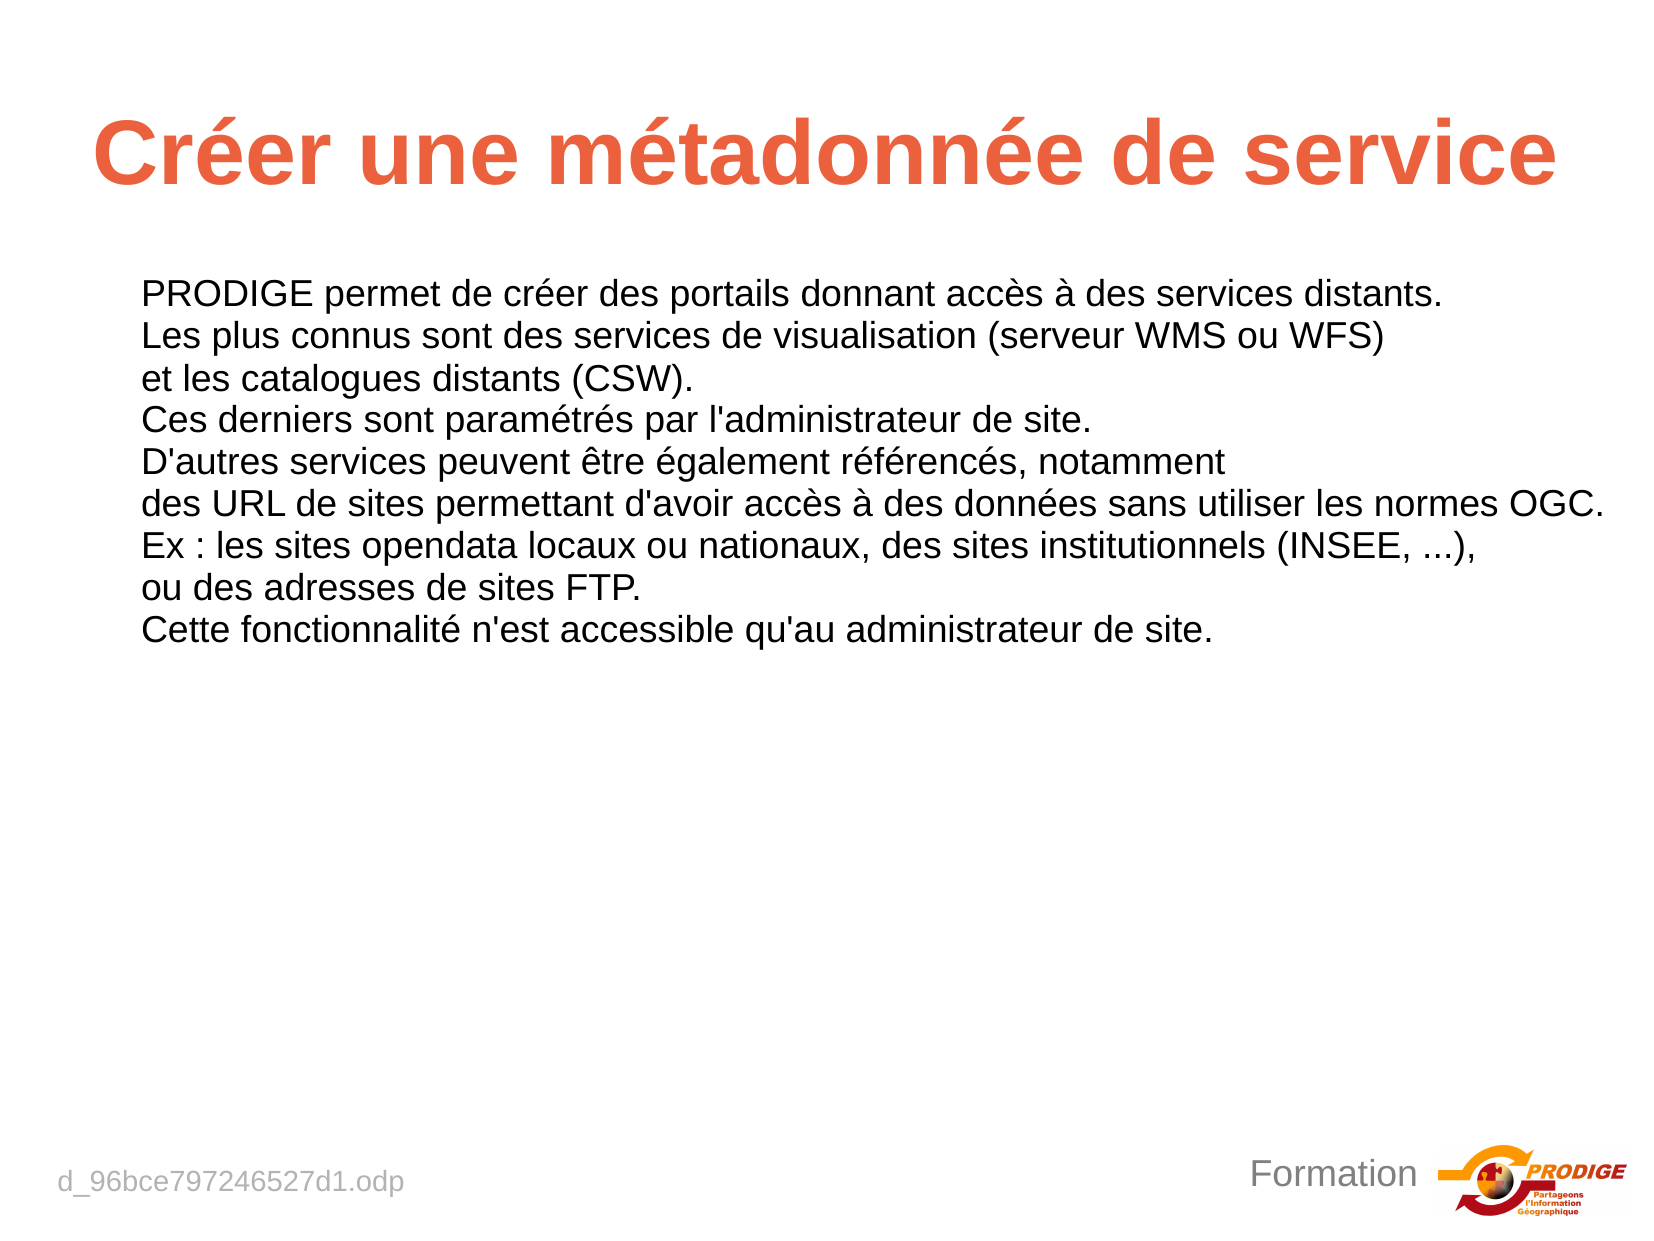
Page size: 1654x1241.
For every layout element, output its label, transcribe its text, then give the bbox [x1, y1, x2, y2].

text_box PRODIGE permet de créer des portails donnant accès à des services distants. Les plus connus sont des services de visualisation (serveur WMS ou WFS) et les catalogues distants (CSW). Ces derniers sont paramétrés par l'administrateur de site. D'autres services peuvent être également référencés, notamment des URL de sites permettant d'avoir accès à des données sans utiliser les normes OGC. Ex : les sites opendata locaux ou nationaux, des sites institutionnels (INSEE, ...), ou des adresses de sites FTP. Cette fonctionnalité n'est accessible qu'au administrateur de site. [126, 265, 1621, 659]
picture [1438, 1145, 1627, 1216]
title Créer une métadonnée de service [82, 49, 1571, 257]
